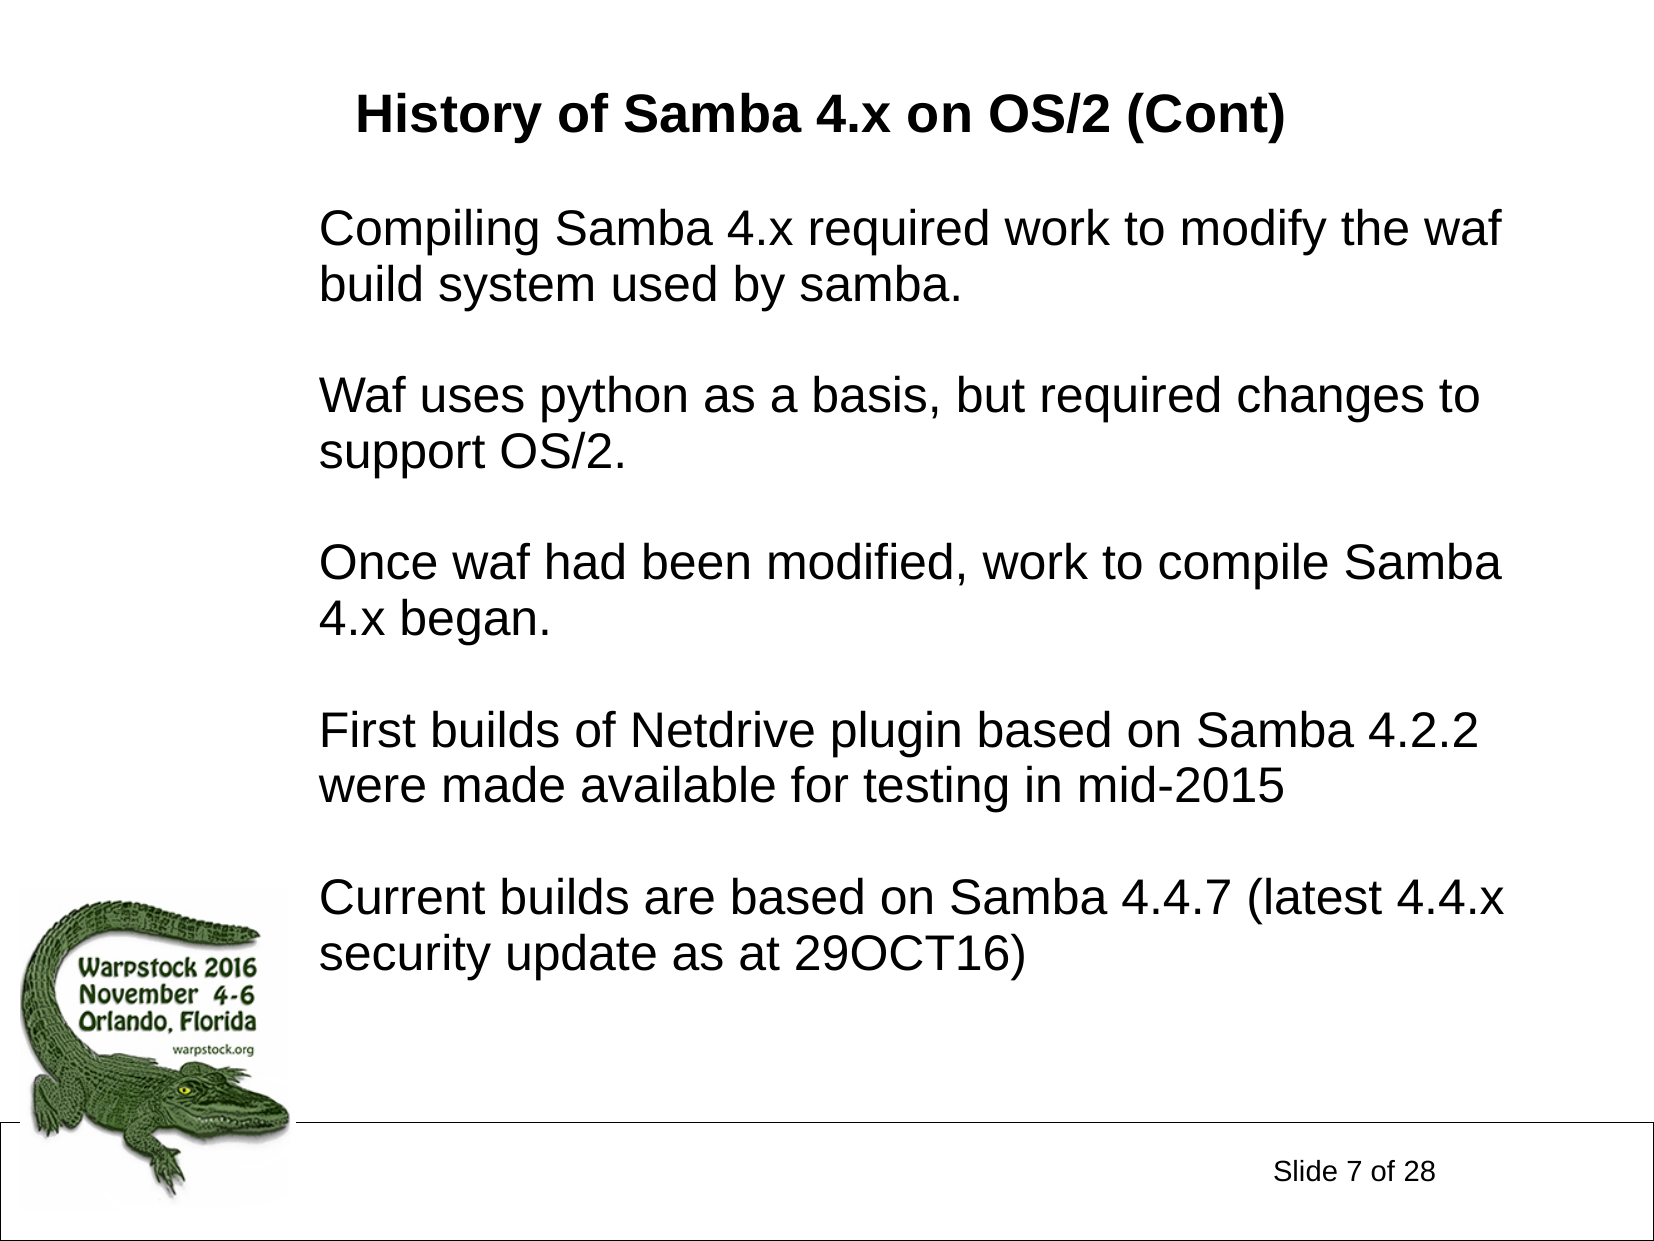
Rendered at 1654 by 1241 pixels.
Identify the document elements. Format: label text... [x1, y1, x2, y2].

picture [20, 888, 296, 1211]
title History of Samba 4.x on OS/2 (Cont) [324, 49, 1571, 178]
subtitle Compiling Samba 4.x required work to modify the waf build system used by samba. Waf uses python as a basis, but required changes to support OS/2. Once waf had been modified, work to compile Samba 4.x began. First builds of Netdrive plugin based on Samba 4.2.2 were made available for testing in mid-2015 Current builds are based on Samba 4.4.7 (latest 4.4.x security update as at 29OCT16) [318, 200, 1565, 1004]
